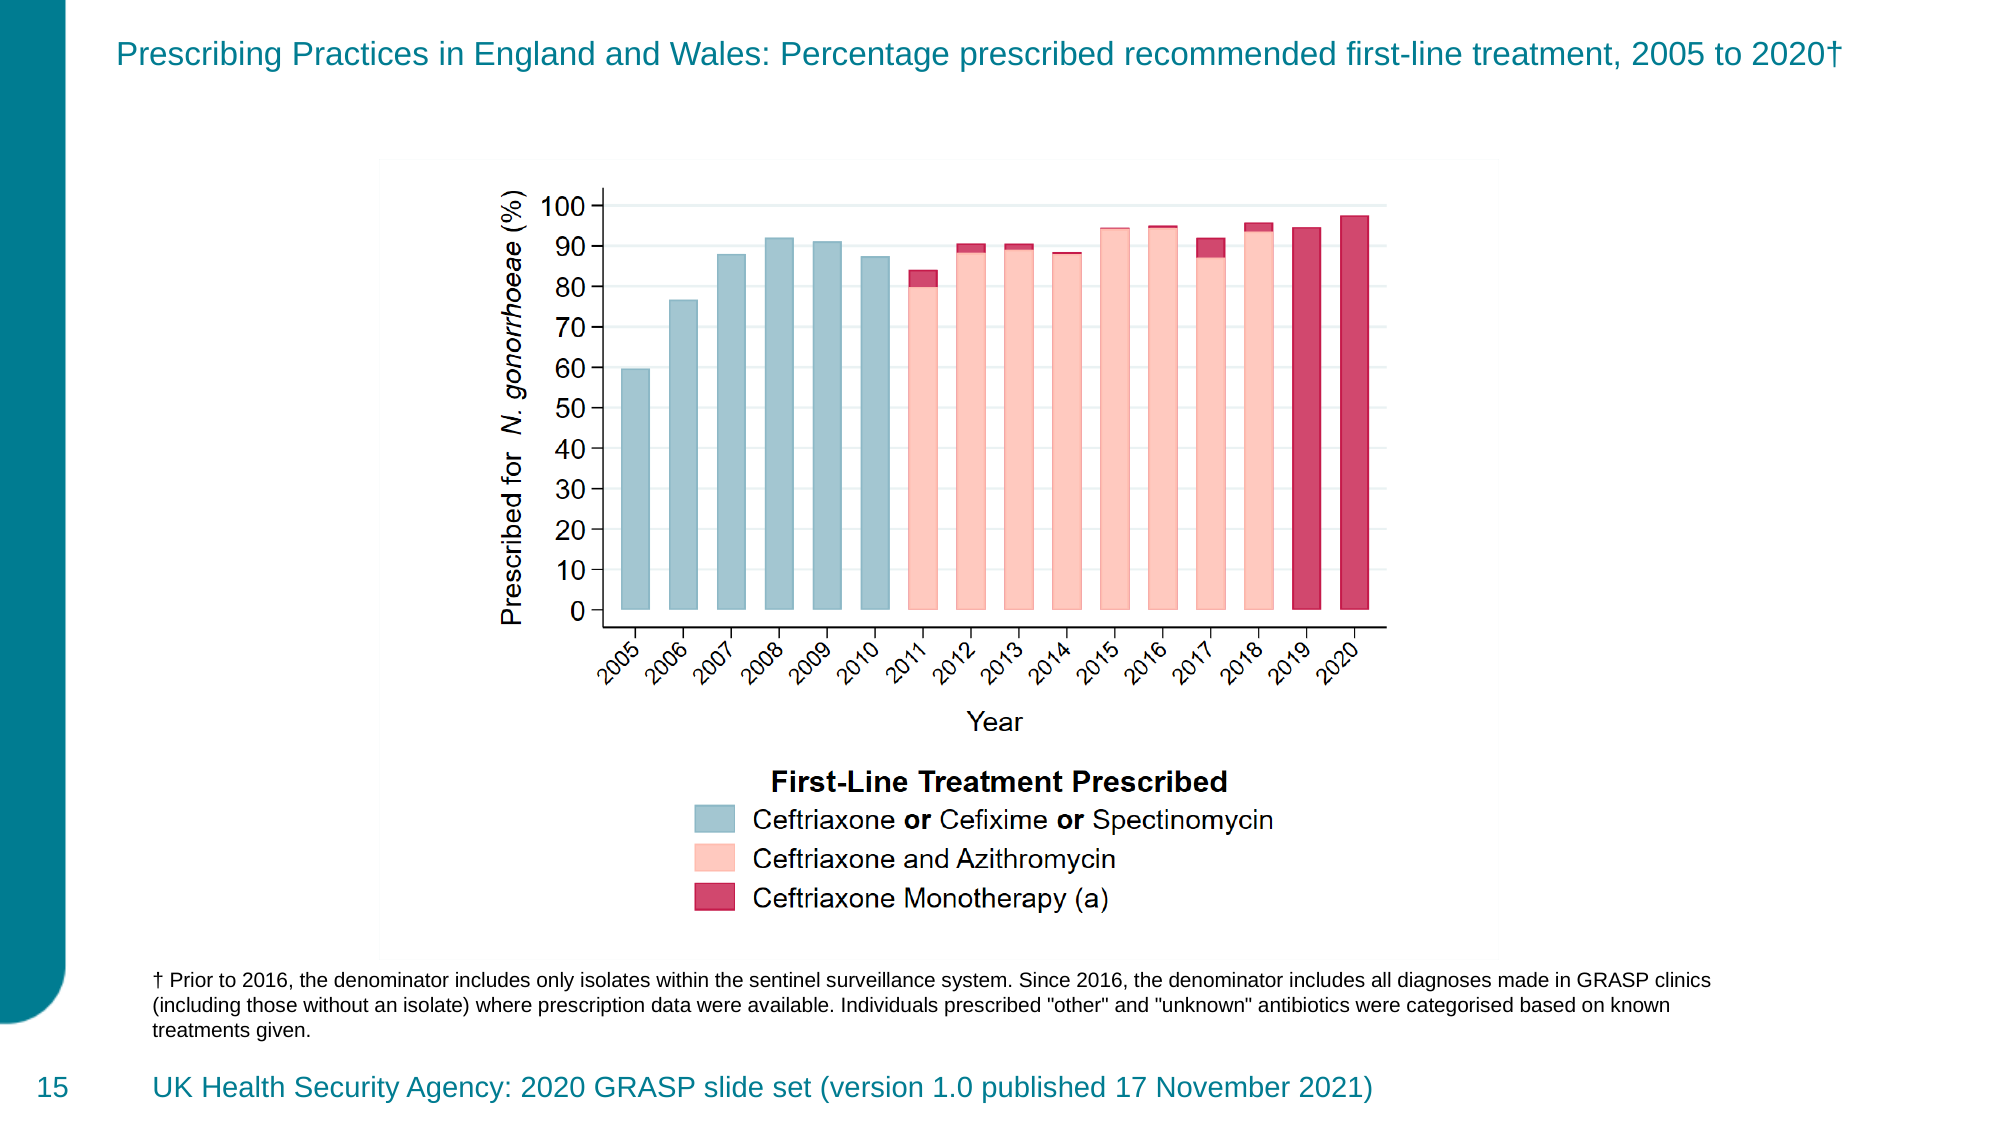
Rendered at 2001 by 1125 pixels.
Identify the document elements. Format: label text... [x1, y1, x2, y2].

text_box UK Health Security Agency: 2020 GRASP slide set (version 1.0 published 17 November 2021) [137, 1056, 1780, 1116]
title Prescribing Practices in England and Wales: Percentage prescribed recommended first-line treatment, 2005 to 2020† [101, 29, 1926, 189]
text_box [21, 1056, 120, 1117]
picture [379, 159, 1499, 960]
text_box † Prior to 2016, the denominator includes only isolates within the sentinel surveillance system. Since 2016, the denominator includes all diagnoses made in GRASP clinics (including those without an isolate) where prescription data were available. Individuals prescribed "other" and "unknown" antibiotics were categorised based on known treatments given. [137, 959, 1779, 1049]
